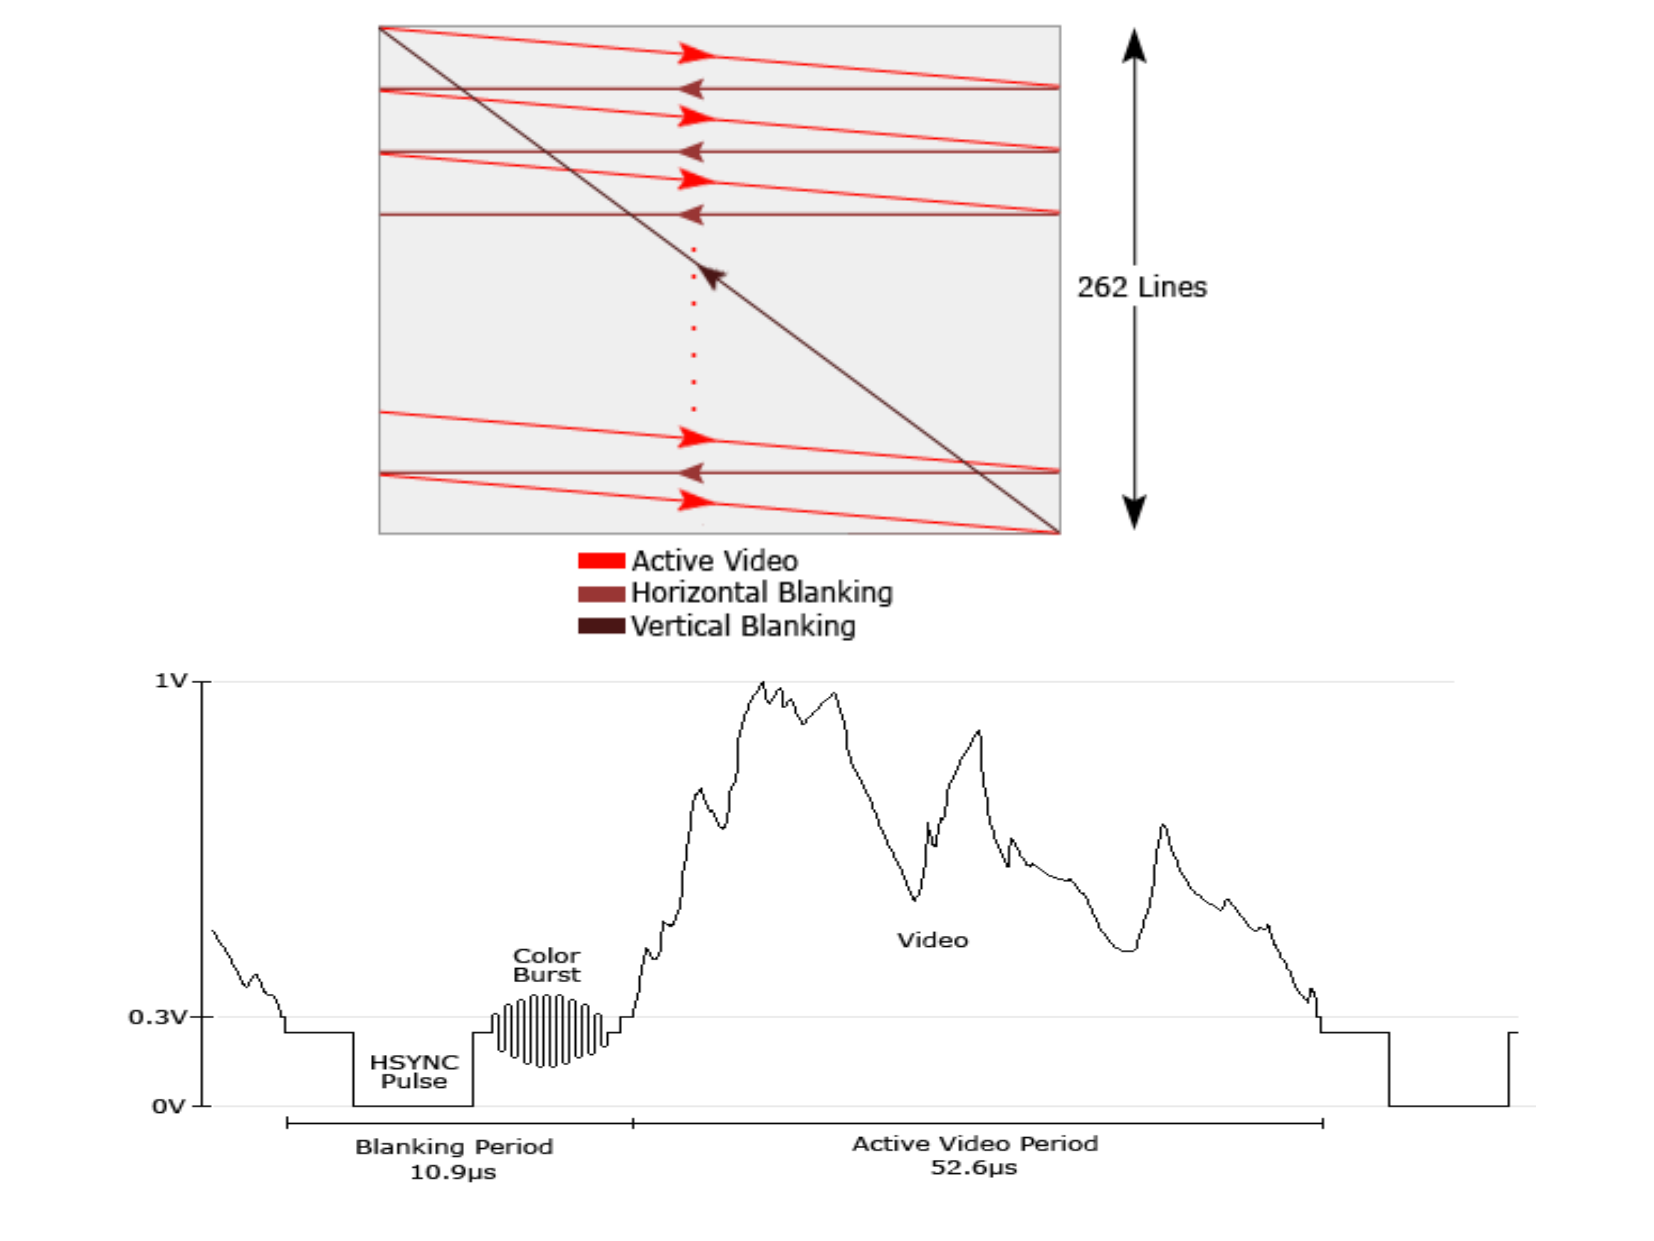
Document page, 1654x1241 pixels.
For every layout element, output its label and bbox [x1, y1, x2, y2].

picture [370, 19, 1217, 650]
picture [118, 661, 1536, 1195]
